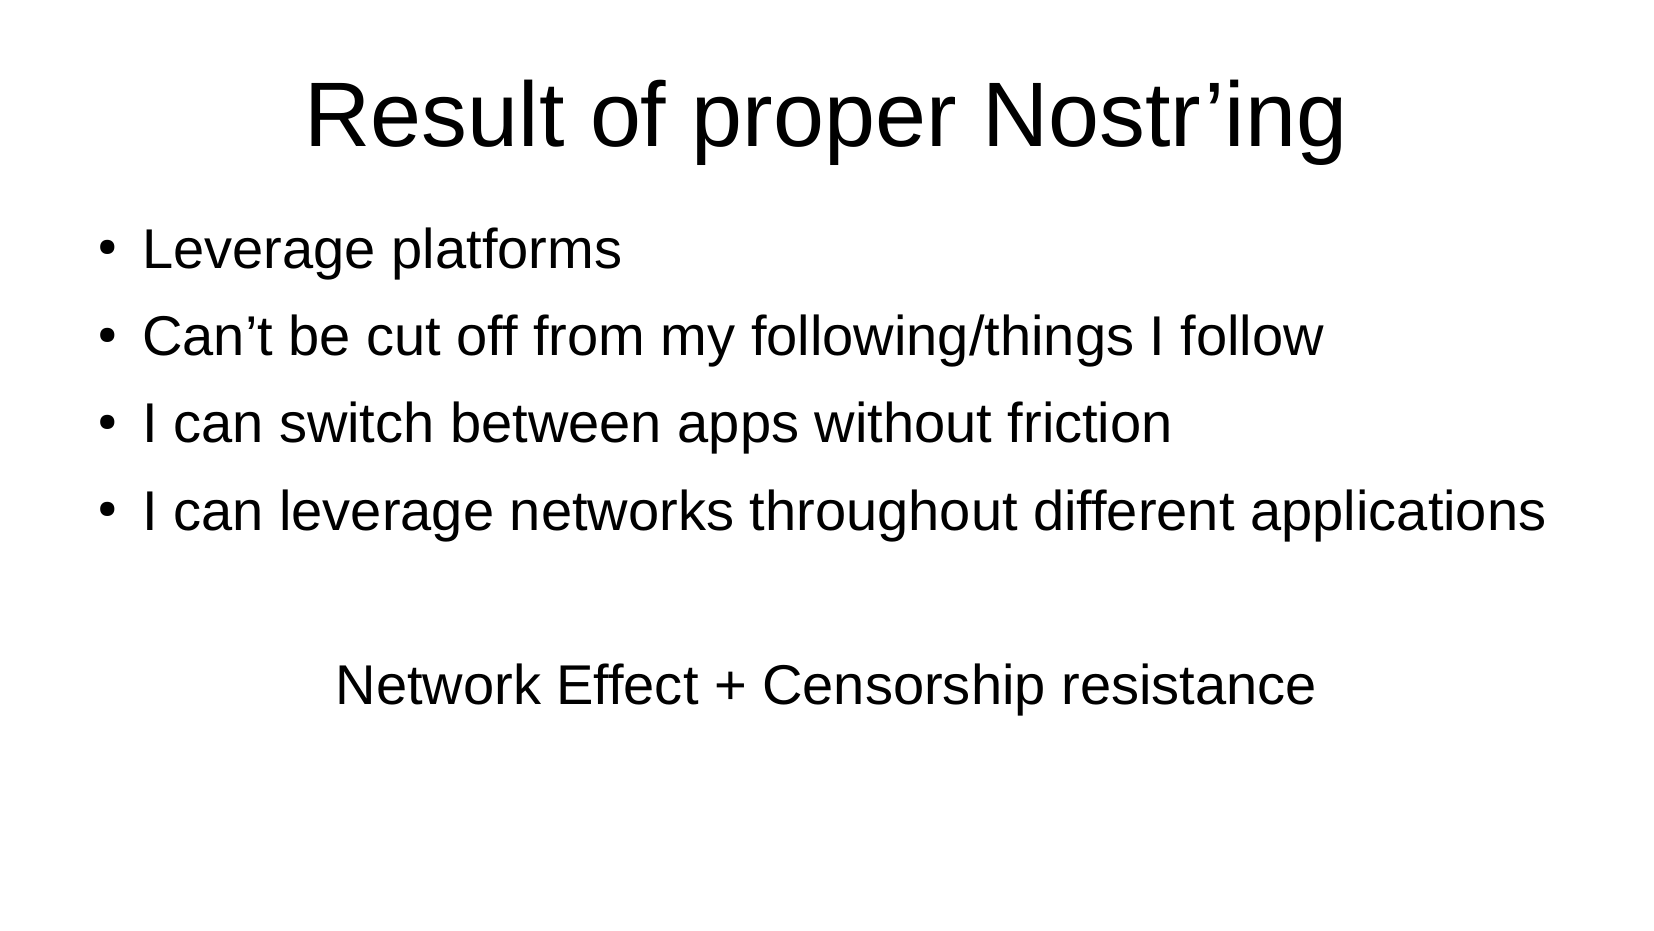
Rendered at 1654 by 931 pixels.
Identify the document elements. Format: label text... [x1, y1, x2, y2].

title Result of proper Nostr’ing [82, 37, 1571, 193]
list Leverage platforms Can’t be cut off from my following/things I follow I can switch between apps without friction I can leverage networks throughout different applications Network Effect + Censorship resistance [82, 217, 1571, 758]
